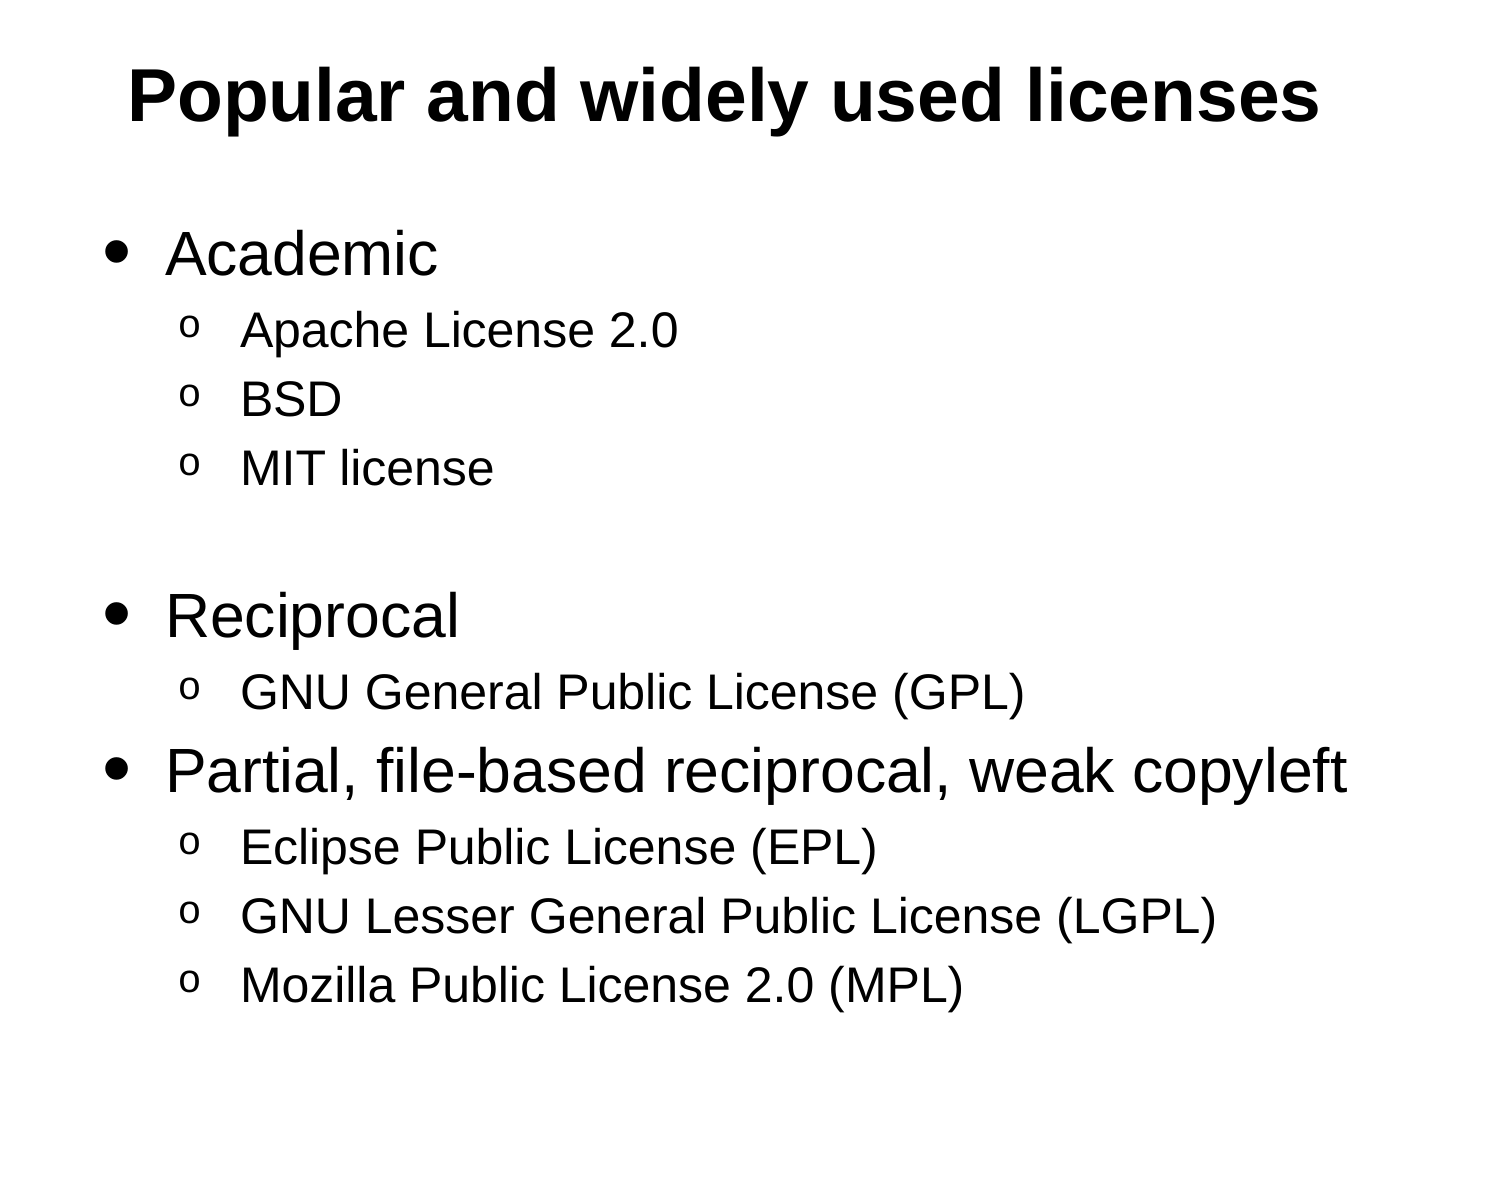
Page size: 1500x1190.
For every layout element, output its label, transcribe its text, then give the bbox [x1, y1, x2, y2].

title Popular and widely used licenses [75, 0, 1425, 152]
list Academic Apache License 2.0 BSD MIT license Reciprocal GNU General Public License (GPL) Partial, file-based reciprocal, weak copyleft Eclipse Public License (EPL) GNU Lesser General Public License (LGPL) Mozilla Public License 2.0 (MPL) [75, 186, 1425, 1169]
